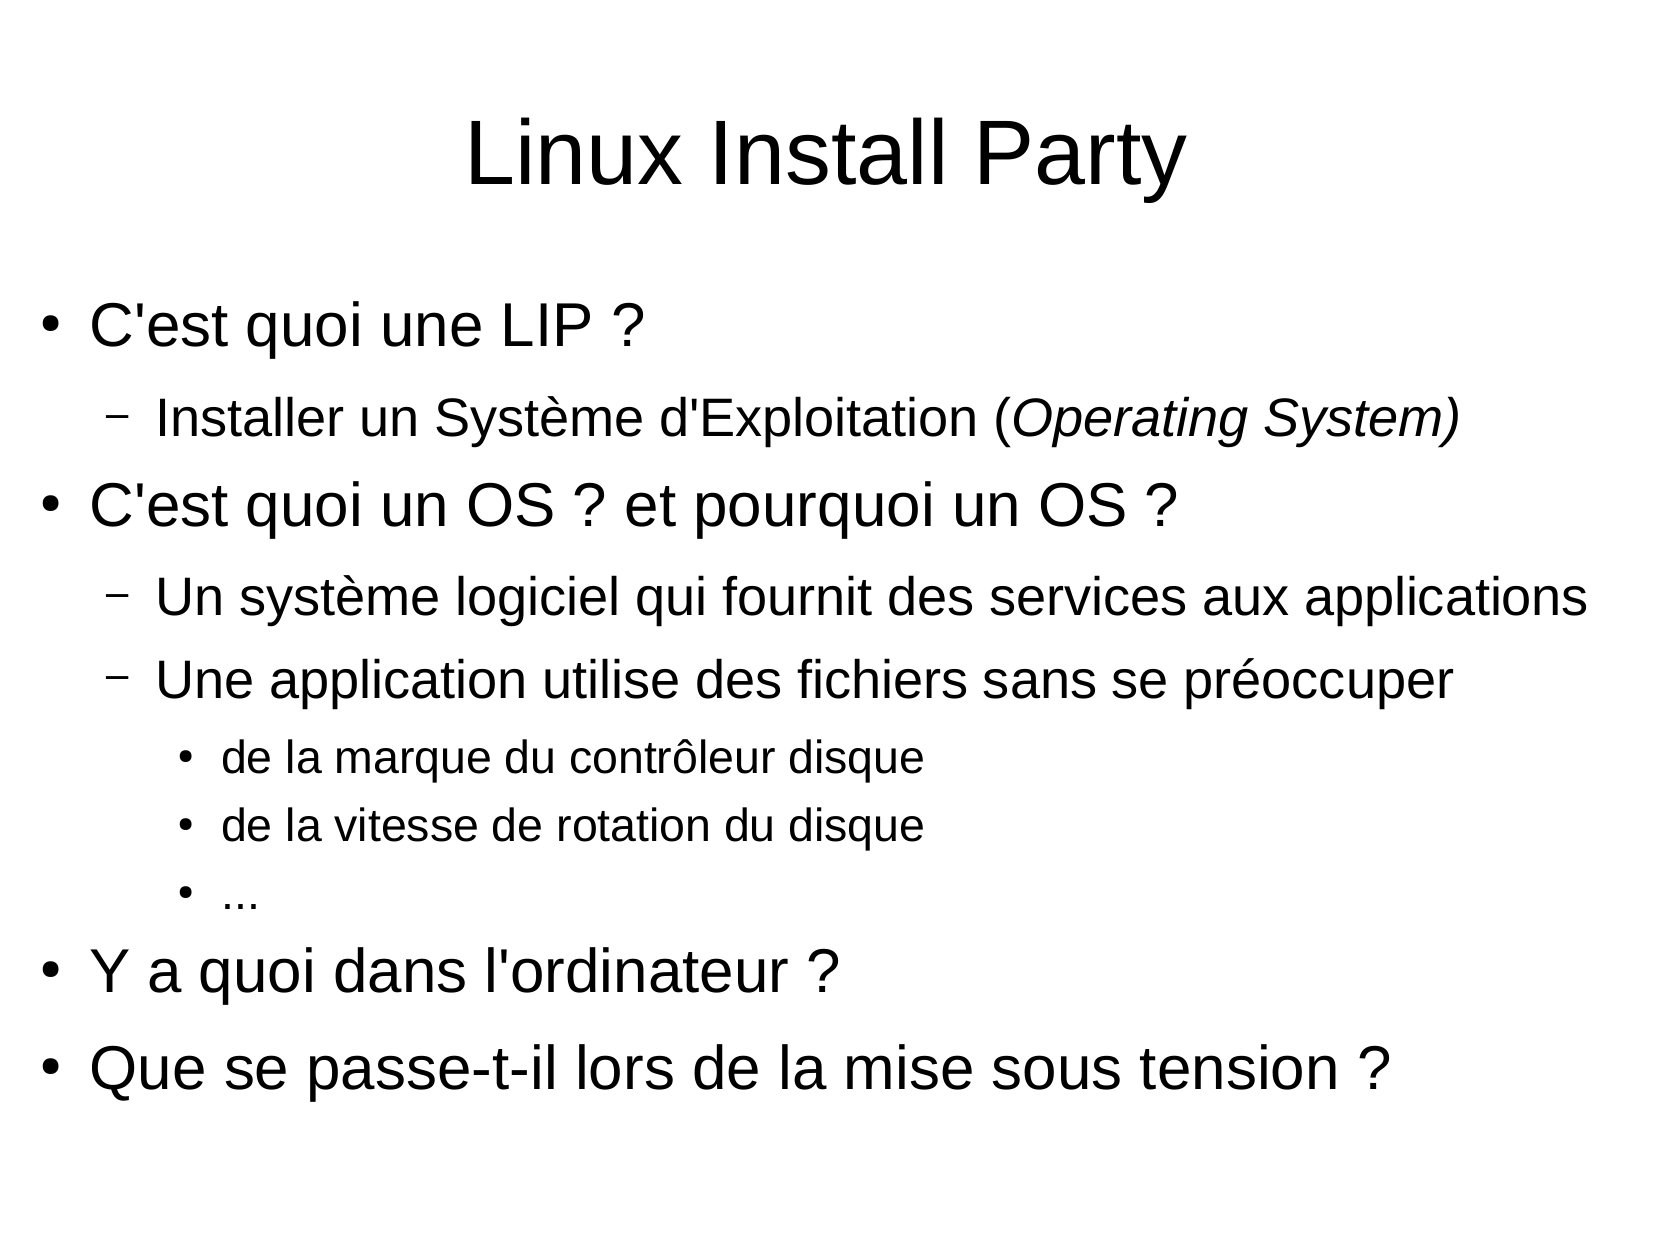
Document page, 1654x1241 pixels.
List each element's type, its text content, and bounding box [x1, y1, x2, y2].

list C'est quoi une LIP ? Installer un Système d'Exploitation (Operating System) C'est quoi un OS ? et pourquoi un OS ? Un système logiciel qui fournit des services aux applications Une application utilise des fichiers sans se préoccuper de la marque du contrôleur disque de la vitesse de rotation du disque ... Y a quoi dans l'ordinateur ? Que se passe-t-il lors de la mise sous tension ? [23, 290, 1607, 1158]
title Linux Install Party [82, 49, 1571, 257]
